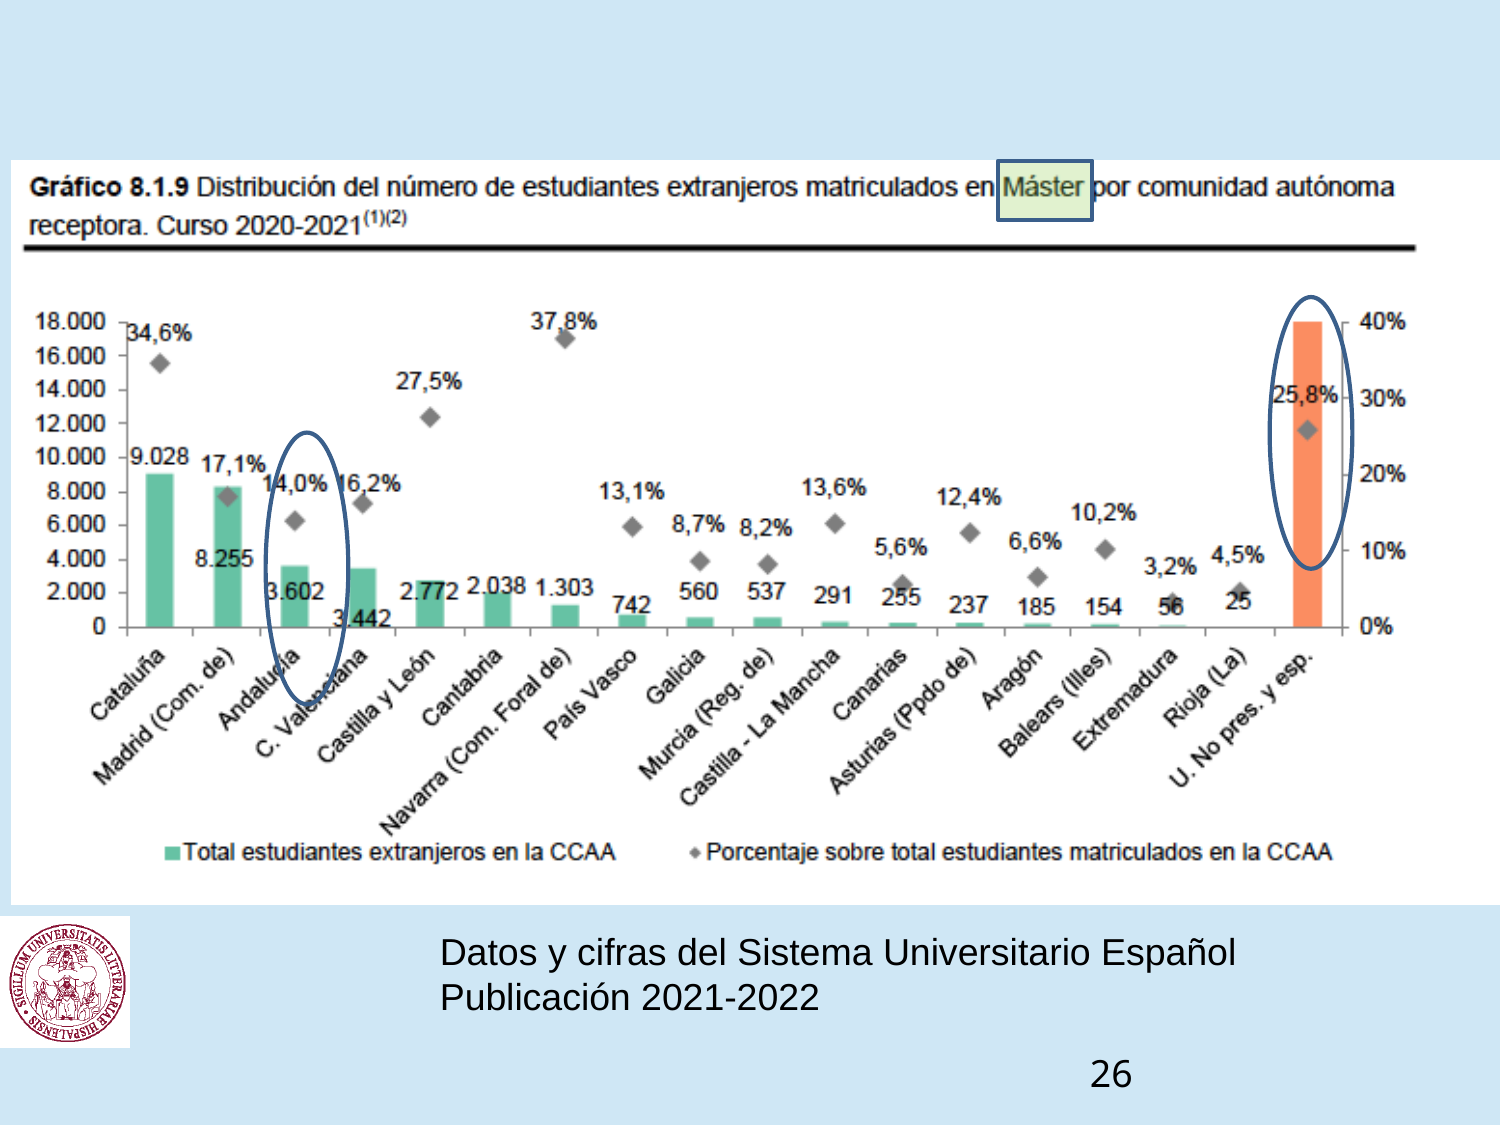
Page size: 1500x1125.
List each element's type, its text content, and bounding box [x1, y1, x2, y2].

picture [11, 160, 1500, 905]
slide_number <número> [1074, 1042, 1425, 1103]
picture [0, 916, 130, 1048]
text_box [997, 160, 1093, 220]
text_box Datos y cifras del Sistema Universitario Español Publicación 2021-2022 [424, 920, 1353, 1026]
